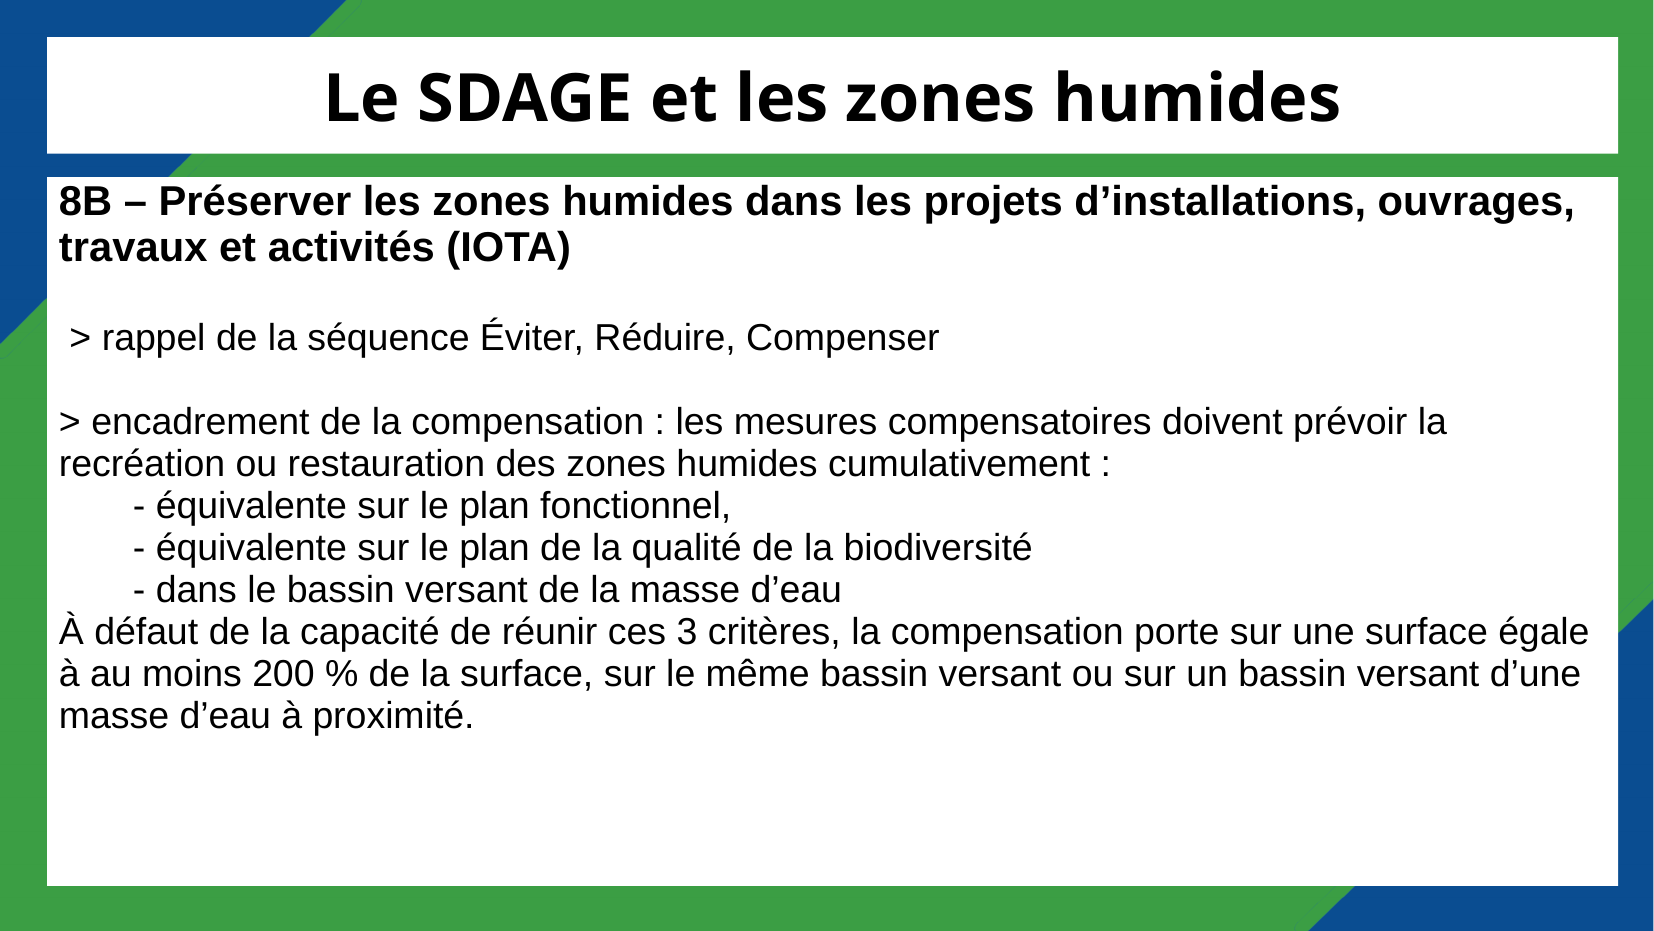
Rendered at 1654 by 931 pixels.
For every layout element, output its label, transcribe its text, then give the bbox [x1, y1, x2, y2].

title 8B – Préserver les zones humides dans les projets d’installations, ouvrages, travaux et activités (IOTA) > rappel de la séquence Éviter, Réduire, Compenser > encadrement de la compensation : les mesures compensatoires doivent prévoir la recréation ou restauration des zones humides cumulativement : - équivalente sur le plan fonctionnel, - équivalente sur le plan de la qualité de la biodiversité - dans le bassin versant de la masse d’eau À défaut de la capacité de réunir ces 3 critères, la compensation porte sur une surface égale à au moins 200 % de la surface, sur le même bassin versant ou sur un bassin versant d’une masse d’eau à proximité. [47, 177, 1619, 886]
title Le SDAGE et les zones humides [47, 37, 1619, 154]
picture [0, 0, 1654, 931]
